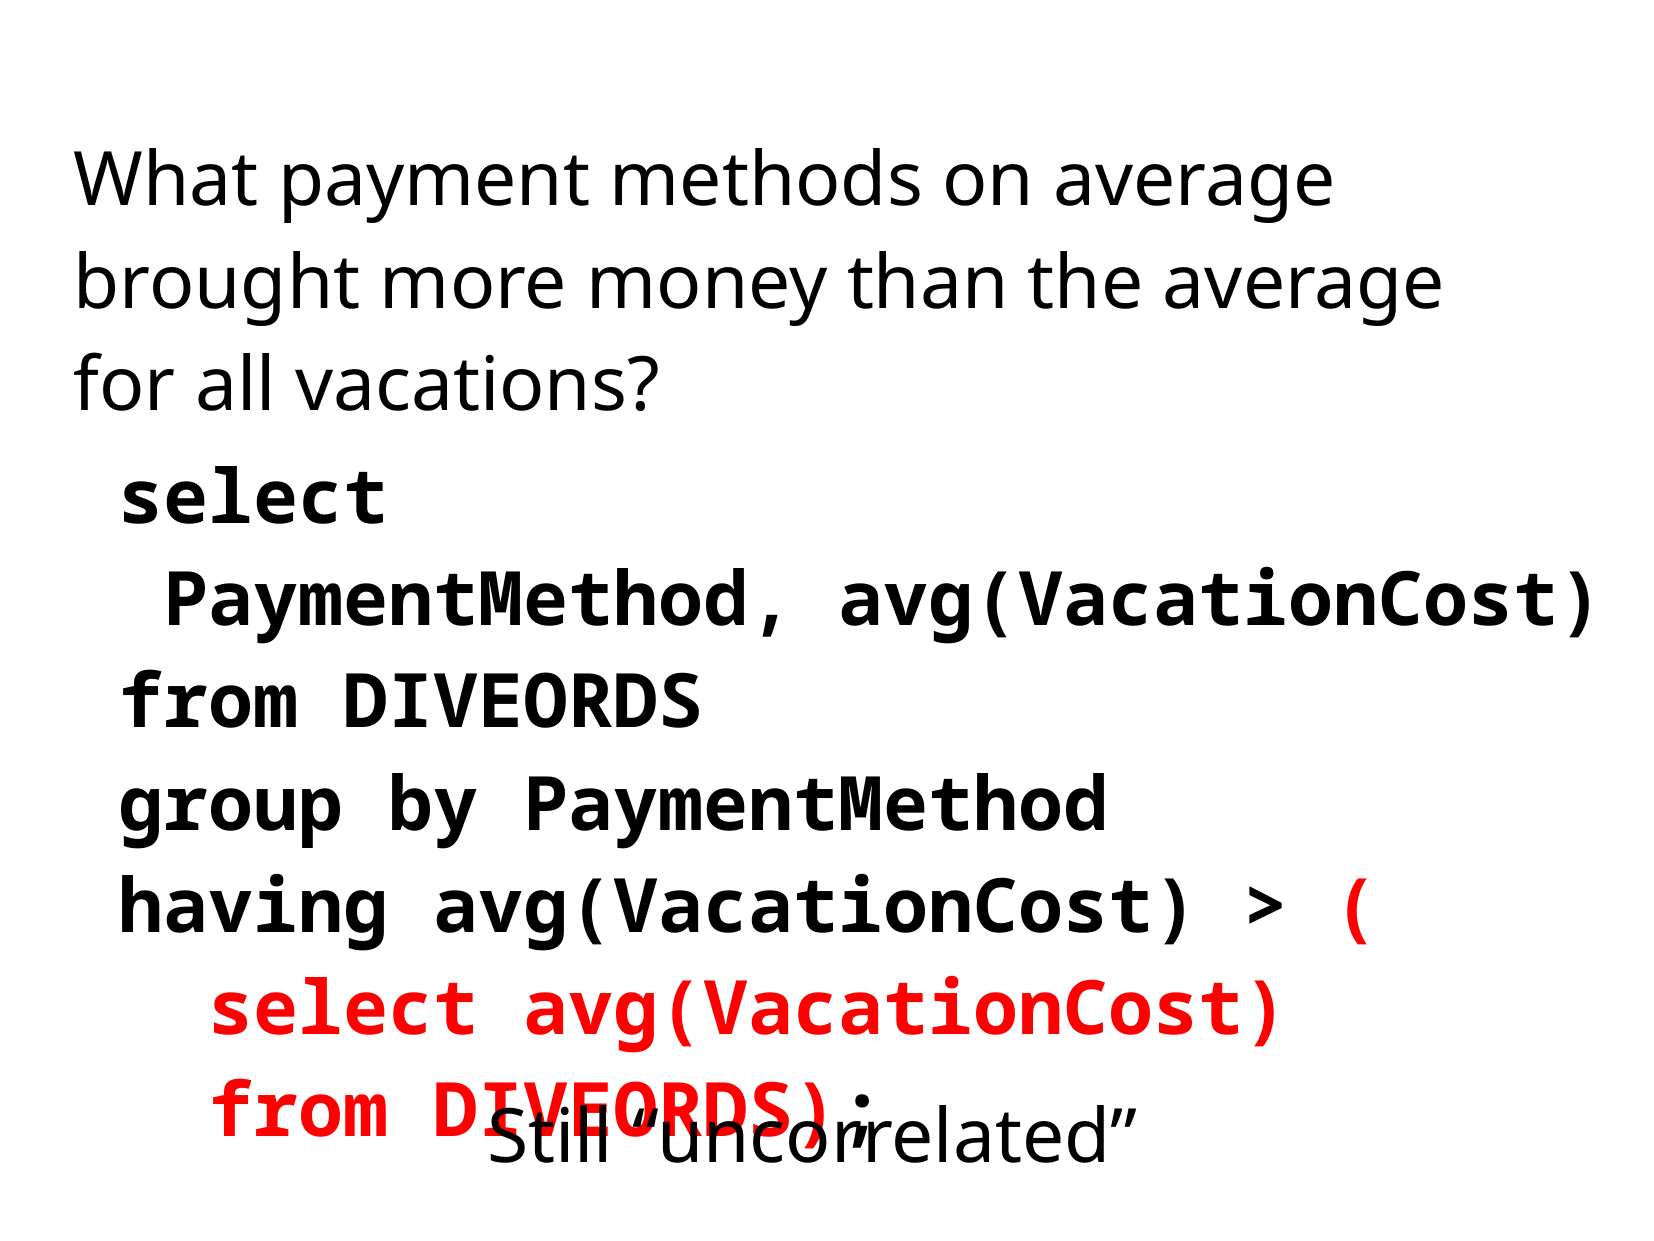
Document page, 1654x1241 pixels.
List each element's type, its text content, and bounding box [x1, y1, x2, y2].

text_box Still “uncorrelated” [472, 1075, 1654, 1182]
subtitle select PaymentMethod, avg(VacationCost) from DIVEORDS group by PaymentMethod having avg(VacationCost) > ( select avg(VacationCost) from DIVEORDS); [118, 442, 1654, 1093]
text_box What payment methods on average brought more money than the average for all vacations? [59, 118, 1565, 407]
